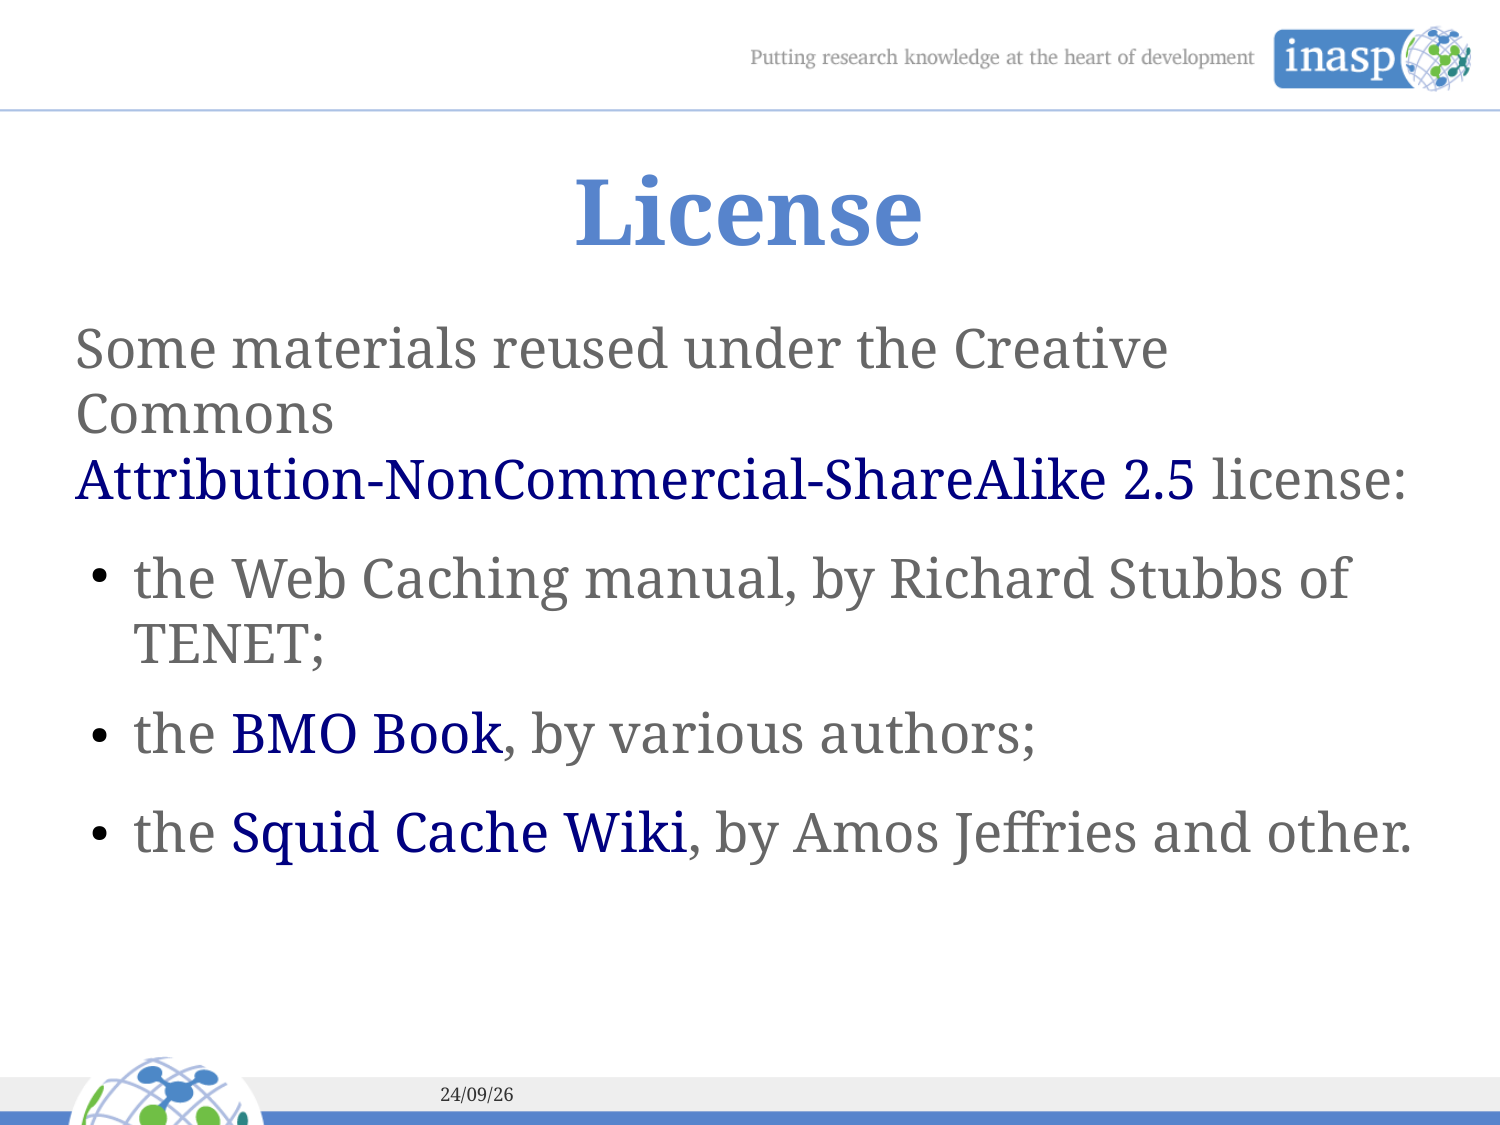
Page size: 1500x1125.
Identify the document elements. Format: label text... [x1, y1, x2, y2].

picture [0, 0, 1500, 1125]
list Some materials reused under the Creative Commons Attribution-NonCommercial-ShareAlike 2.5 license: the Web Caching manual, by Richard Stubbs of TENET; the BMO Book, by various authors; the Squid Cache Wiki, by Amos Jeffries and other. [75, 313, 1426, 967]
title License [75, 129, 1426, 313]
